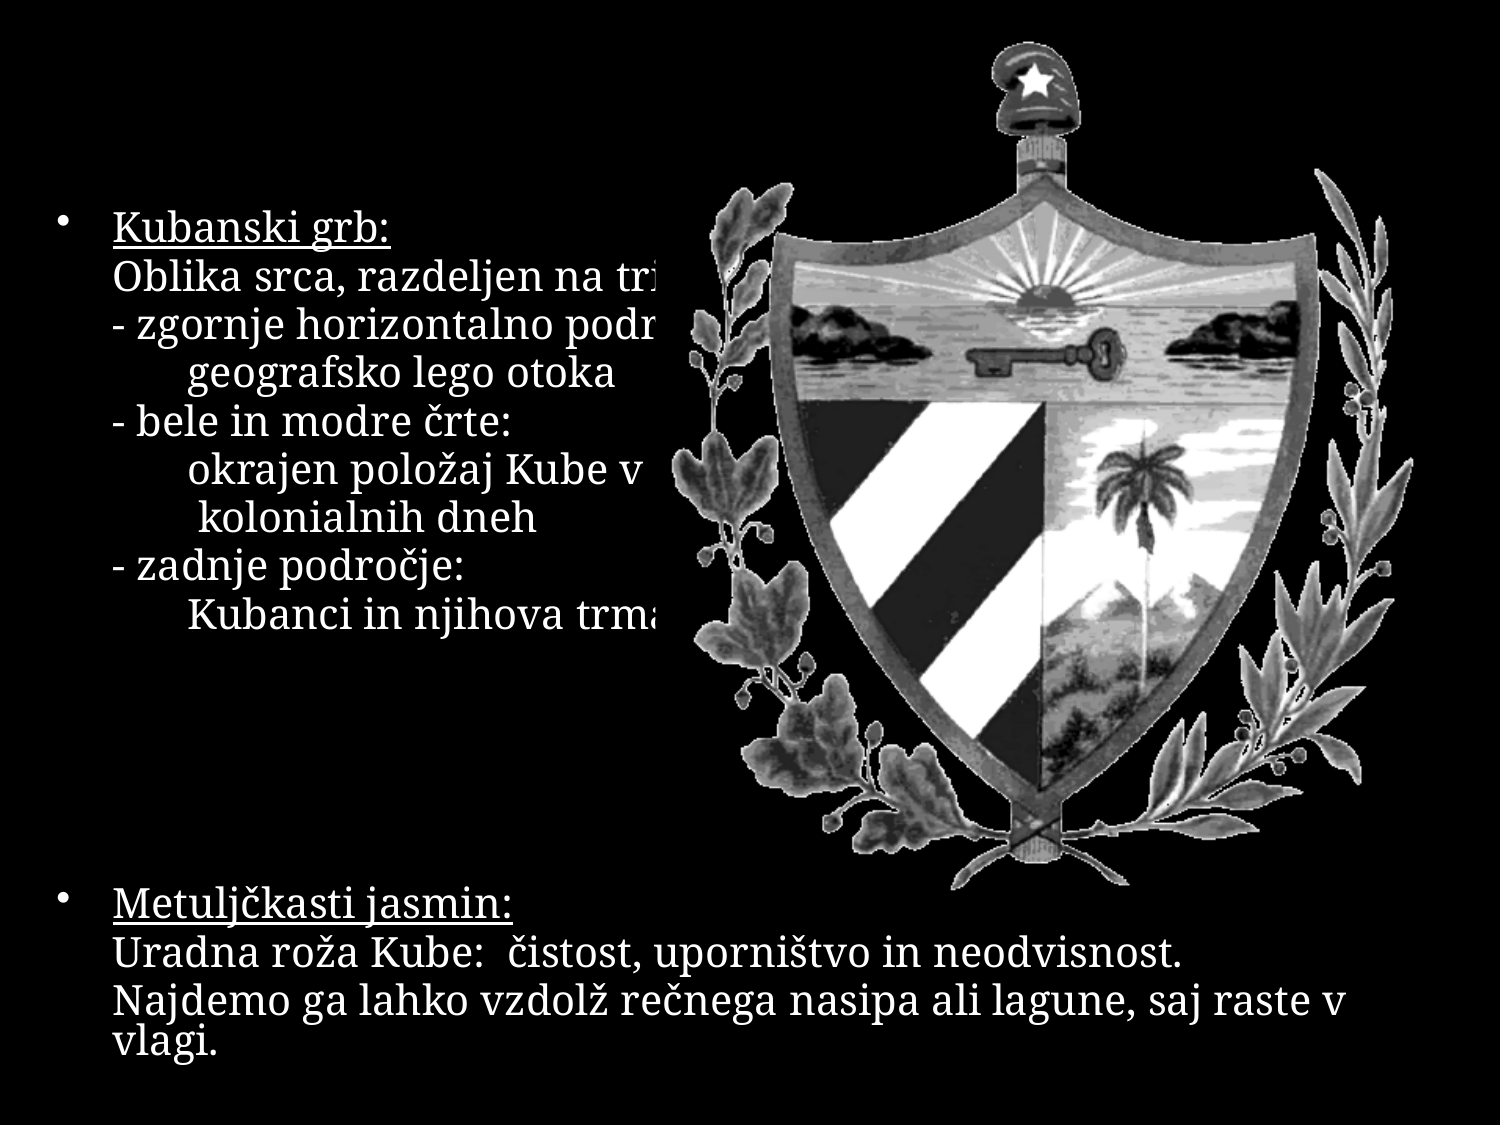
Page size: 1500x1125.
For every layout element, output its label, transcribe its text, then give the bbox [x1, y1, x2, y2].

picture [655, 31, 1426, 906]
list Kubanski grb: Oblika srca, razdeljen na tri dele: - zgornje horizontalno področje: geografsko lego otoka - bele in modre črte: okrajen položaj Kube v kolonialnih dneh - zadnje področje: Kubanci in njihova trma Metuljčkasti jasmin: Uradna roža Kube: čistost, uporništvo in neodvisnost. Najdemo ga lahko vzdolž rečnega nasipa ali lagune, saj raste v vlagi. [41, 0, 1392, 1125]
